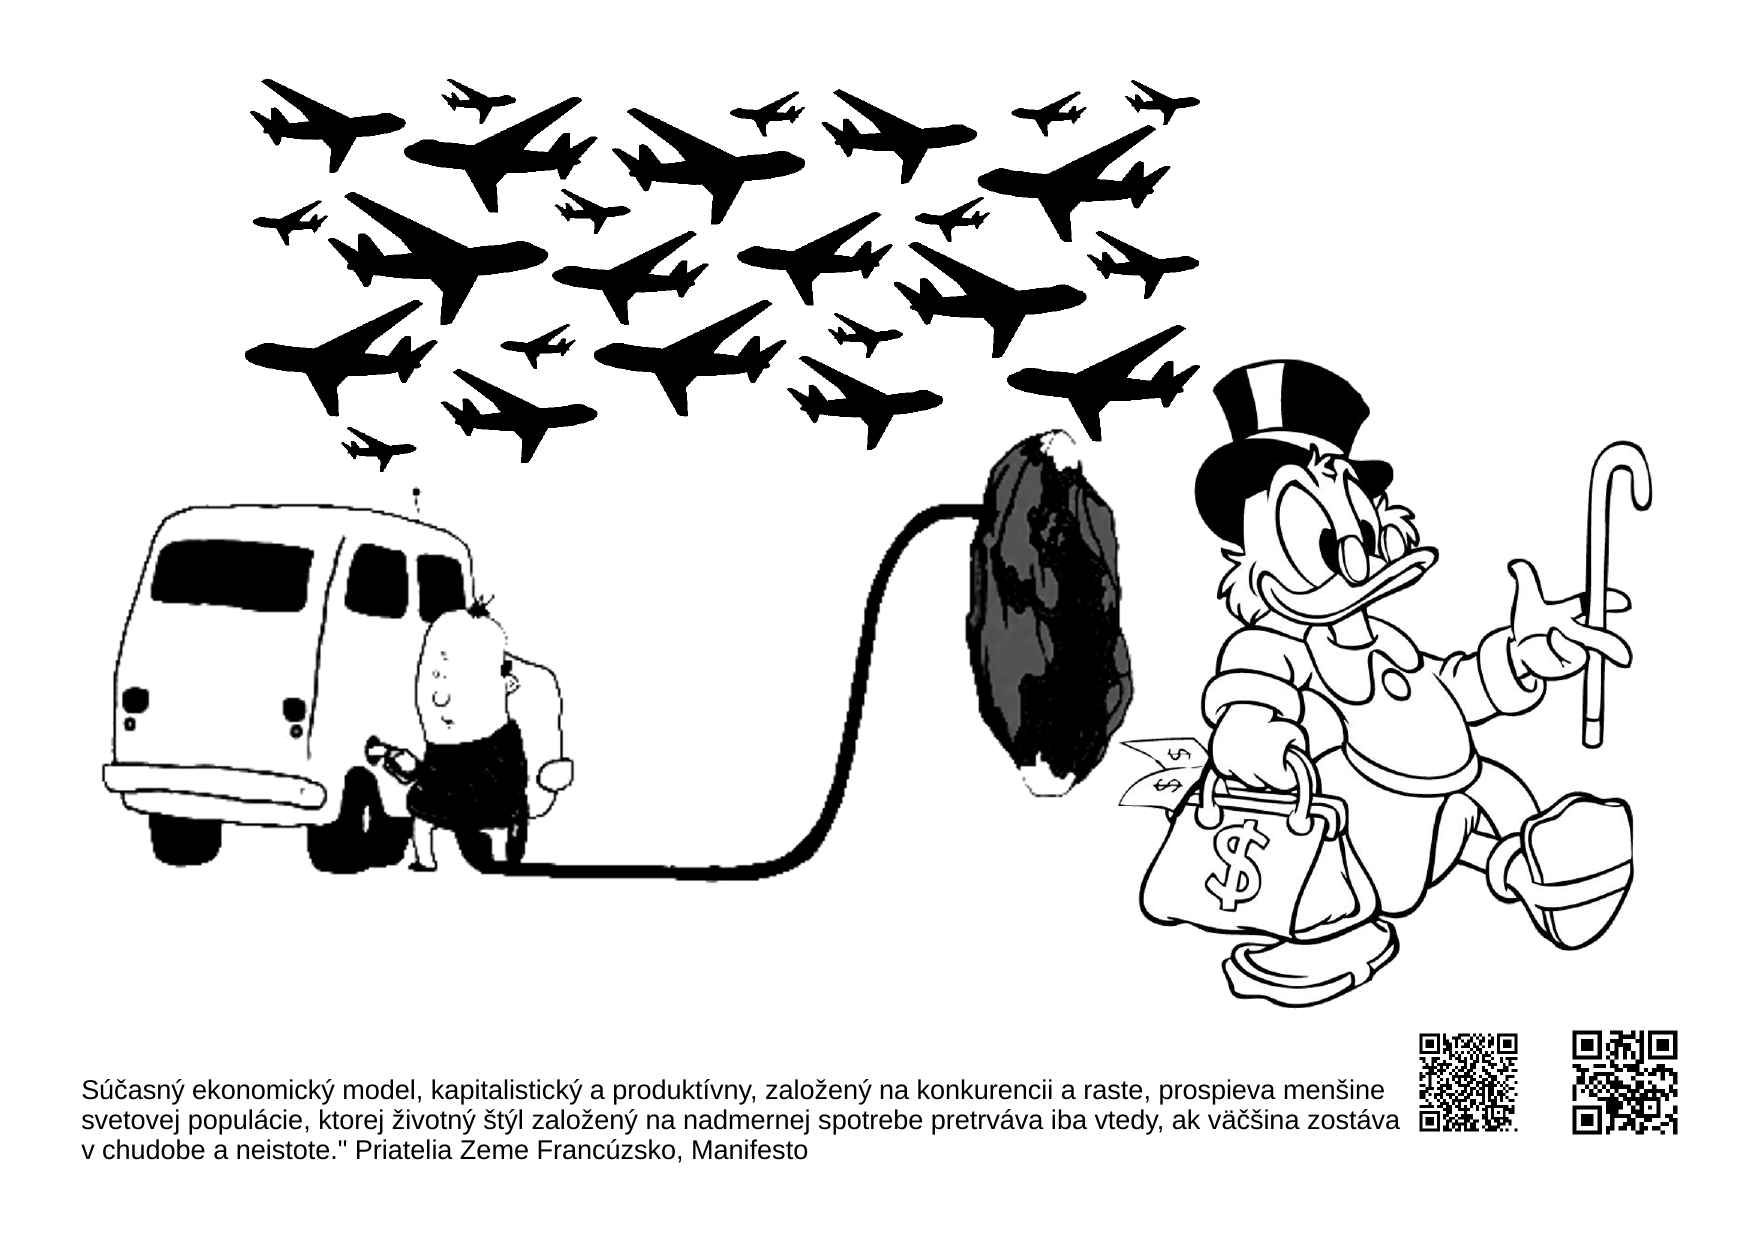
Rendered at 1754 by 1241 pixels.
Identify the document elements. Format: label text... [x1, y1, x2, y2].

title Súčasný ekonomický model, kapitalistický a produktívny, založený na konkurencii a raste, prospieva menšine svetovej populácie, ktorej životný štýl založený na nadmernej spotrebe pretrváva iba vtedy, ak väčšina zostáva v chudobe a neistote." Priatelia Zeme Francúzsko, Manifesto [81, 1158, 1410, 1166]
picture [8, 0, 1754, 1158]
